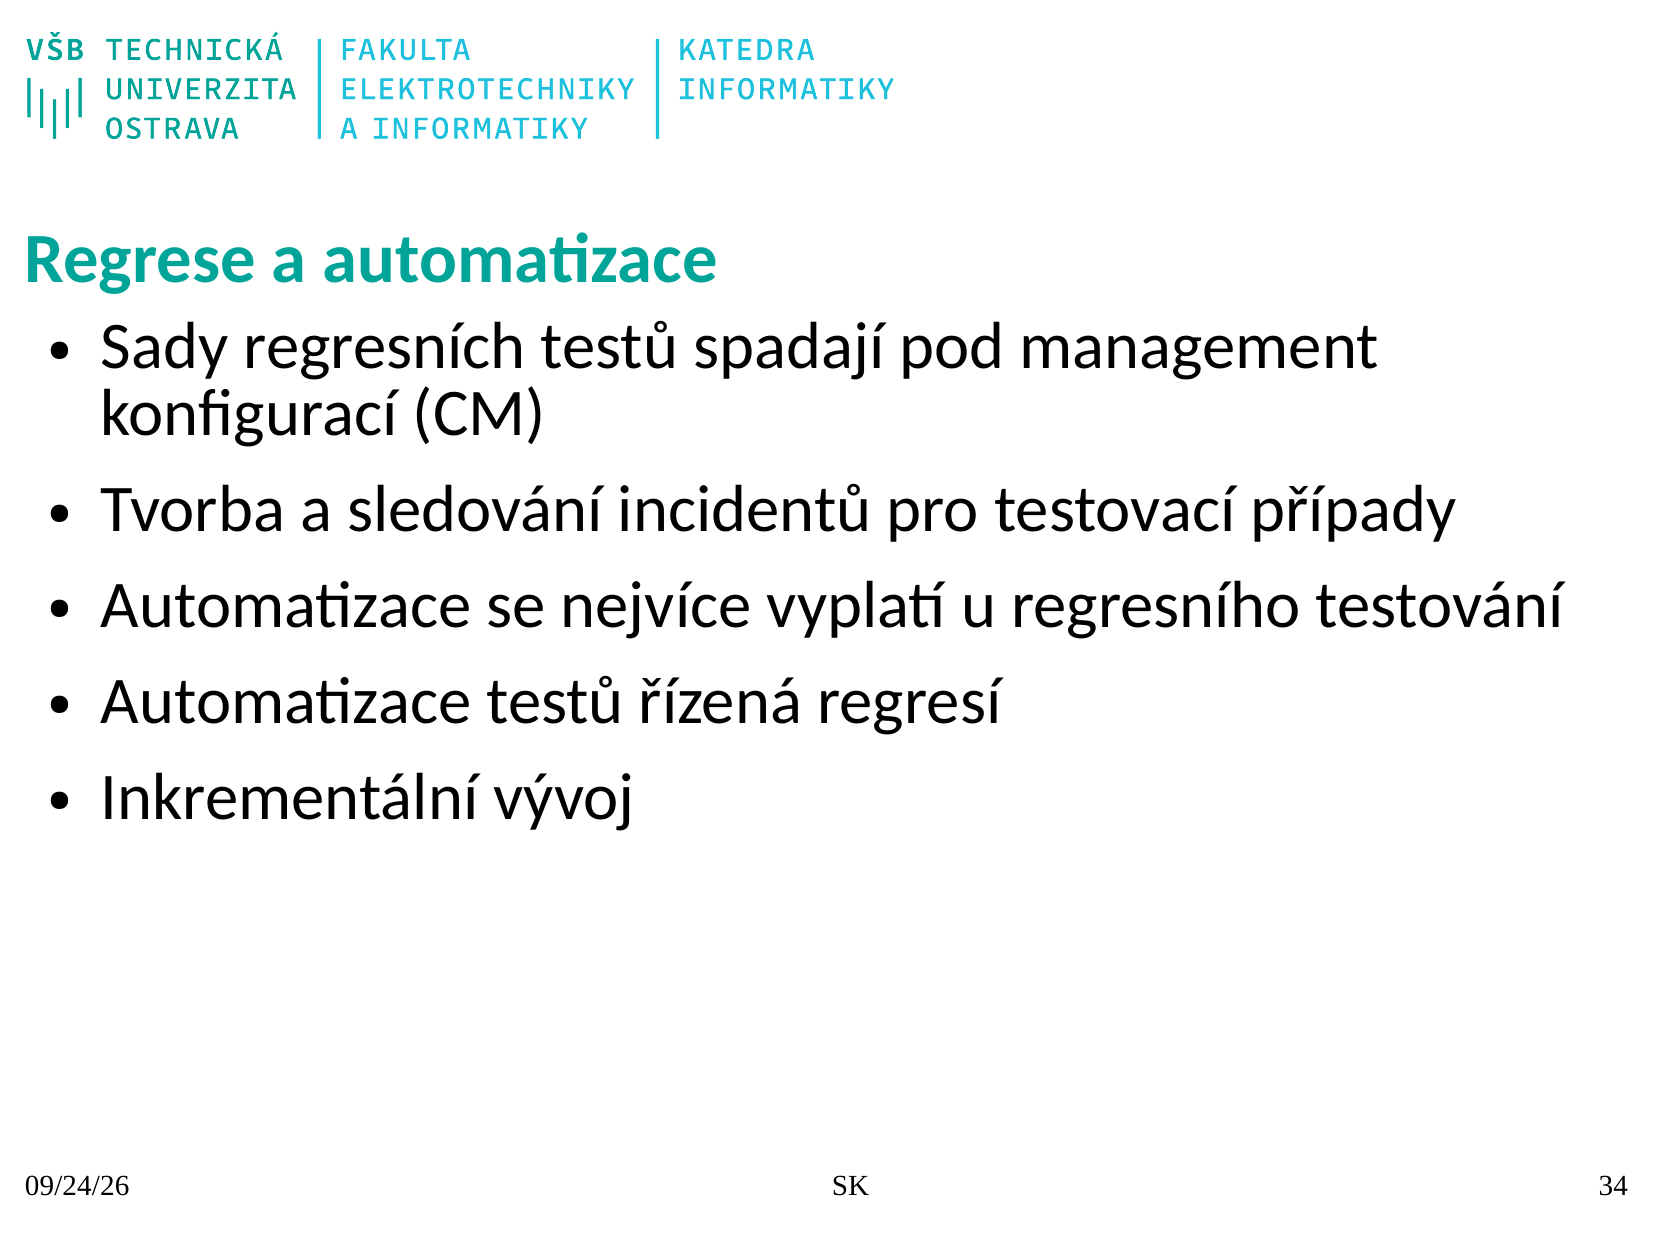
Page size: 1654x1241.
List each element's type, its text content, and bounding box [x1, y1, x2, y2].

list Sady regresních testů spadají pod management konfigurací (CM) Tvorba a sledování incidentů pro testovací případy Automatizace se nejvíce vyplatí u regresního testování Automatizace testů řízená regresí Inkrementální vývoj [30, 318, 1629, 1146]
title Regrese a automatizace [24, 169, 1629, 300]
picture [26, 31, 894, 139]
